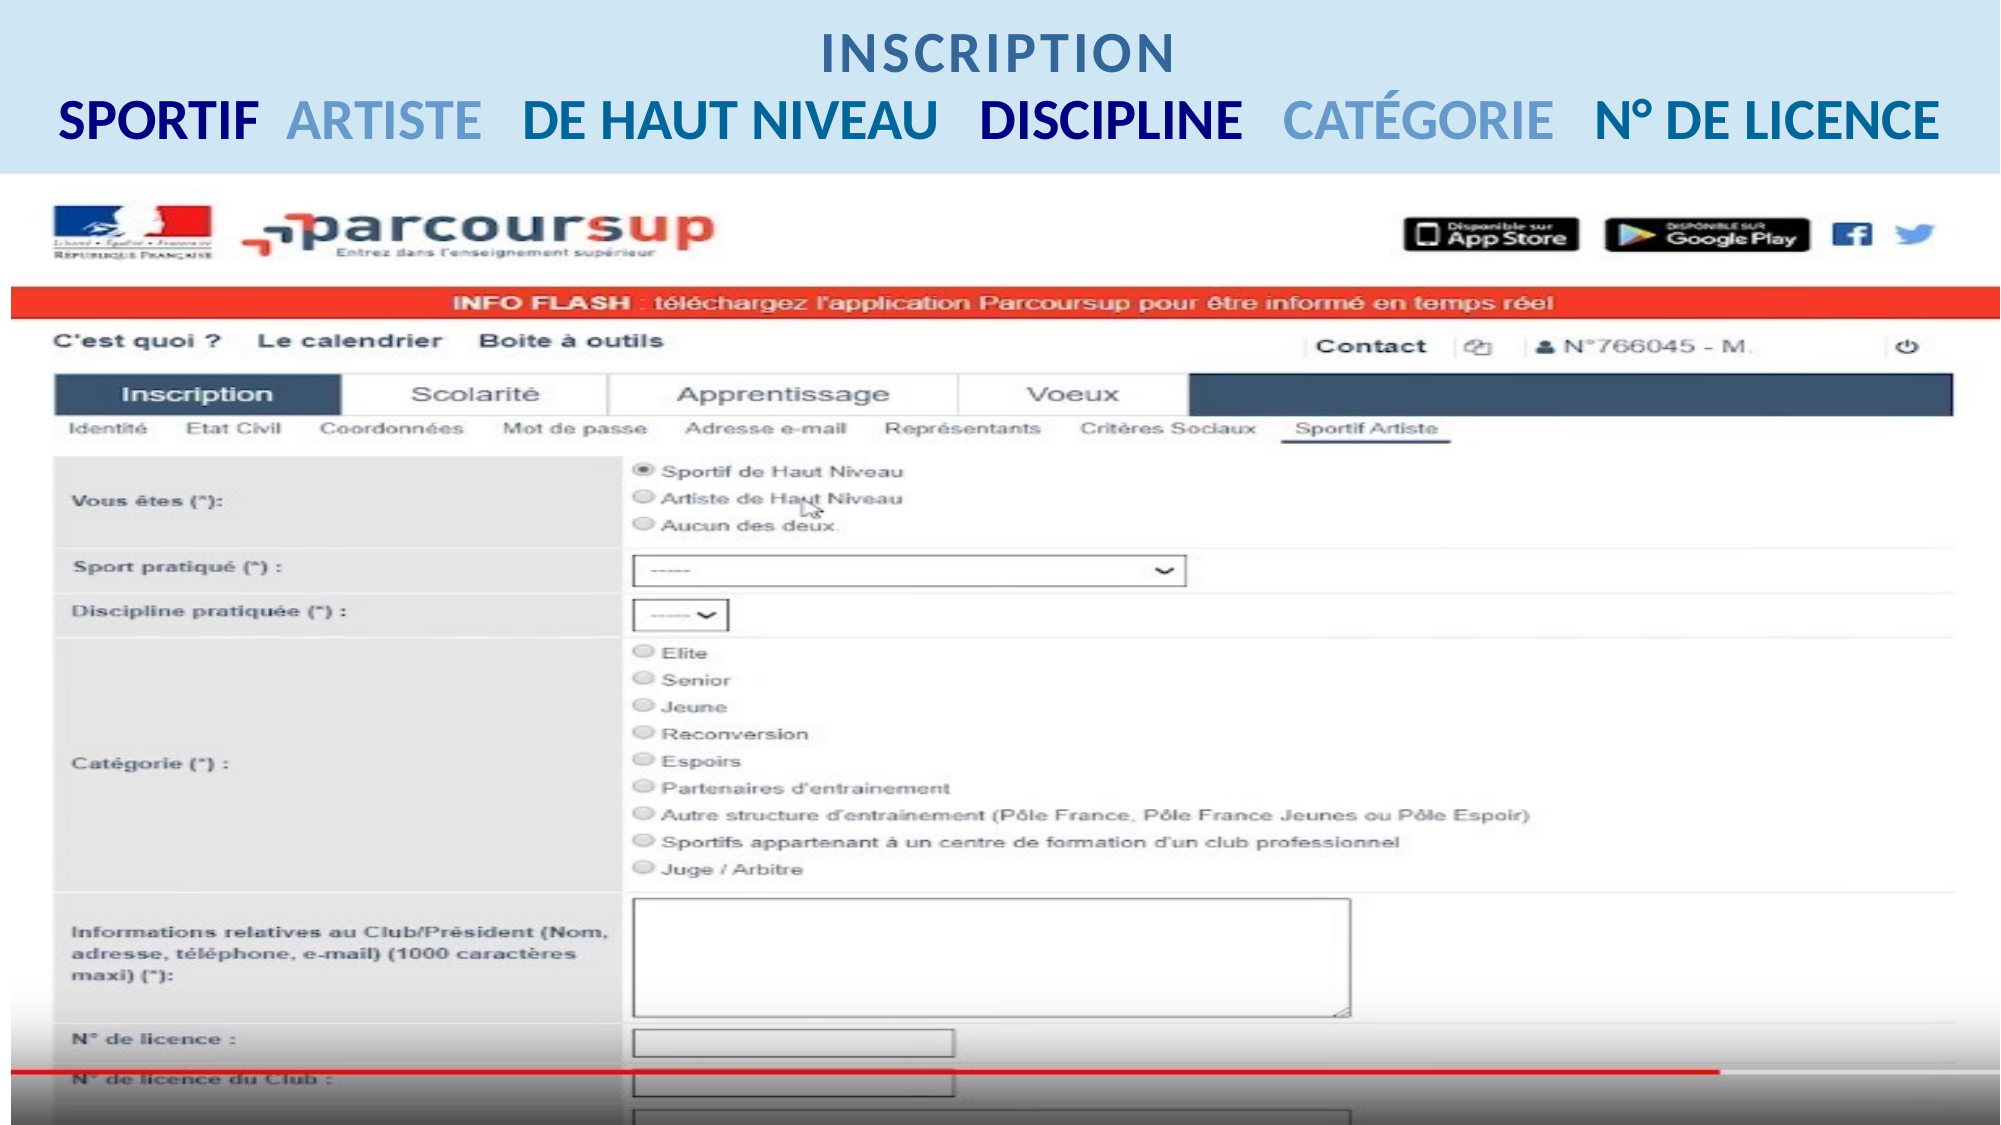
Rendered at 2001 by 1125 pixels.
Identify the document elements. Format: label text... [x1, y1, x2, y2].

title INSCRIPTION SPORTIF ARTISTE DE HAUT NIVEAU DISCIPLINE CATÉGORIE N° DE LICENCE [0, 0, 2000, 174]
picture [11, 188, 2000, 1125]
